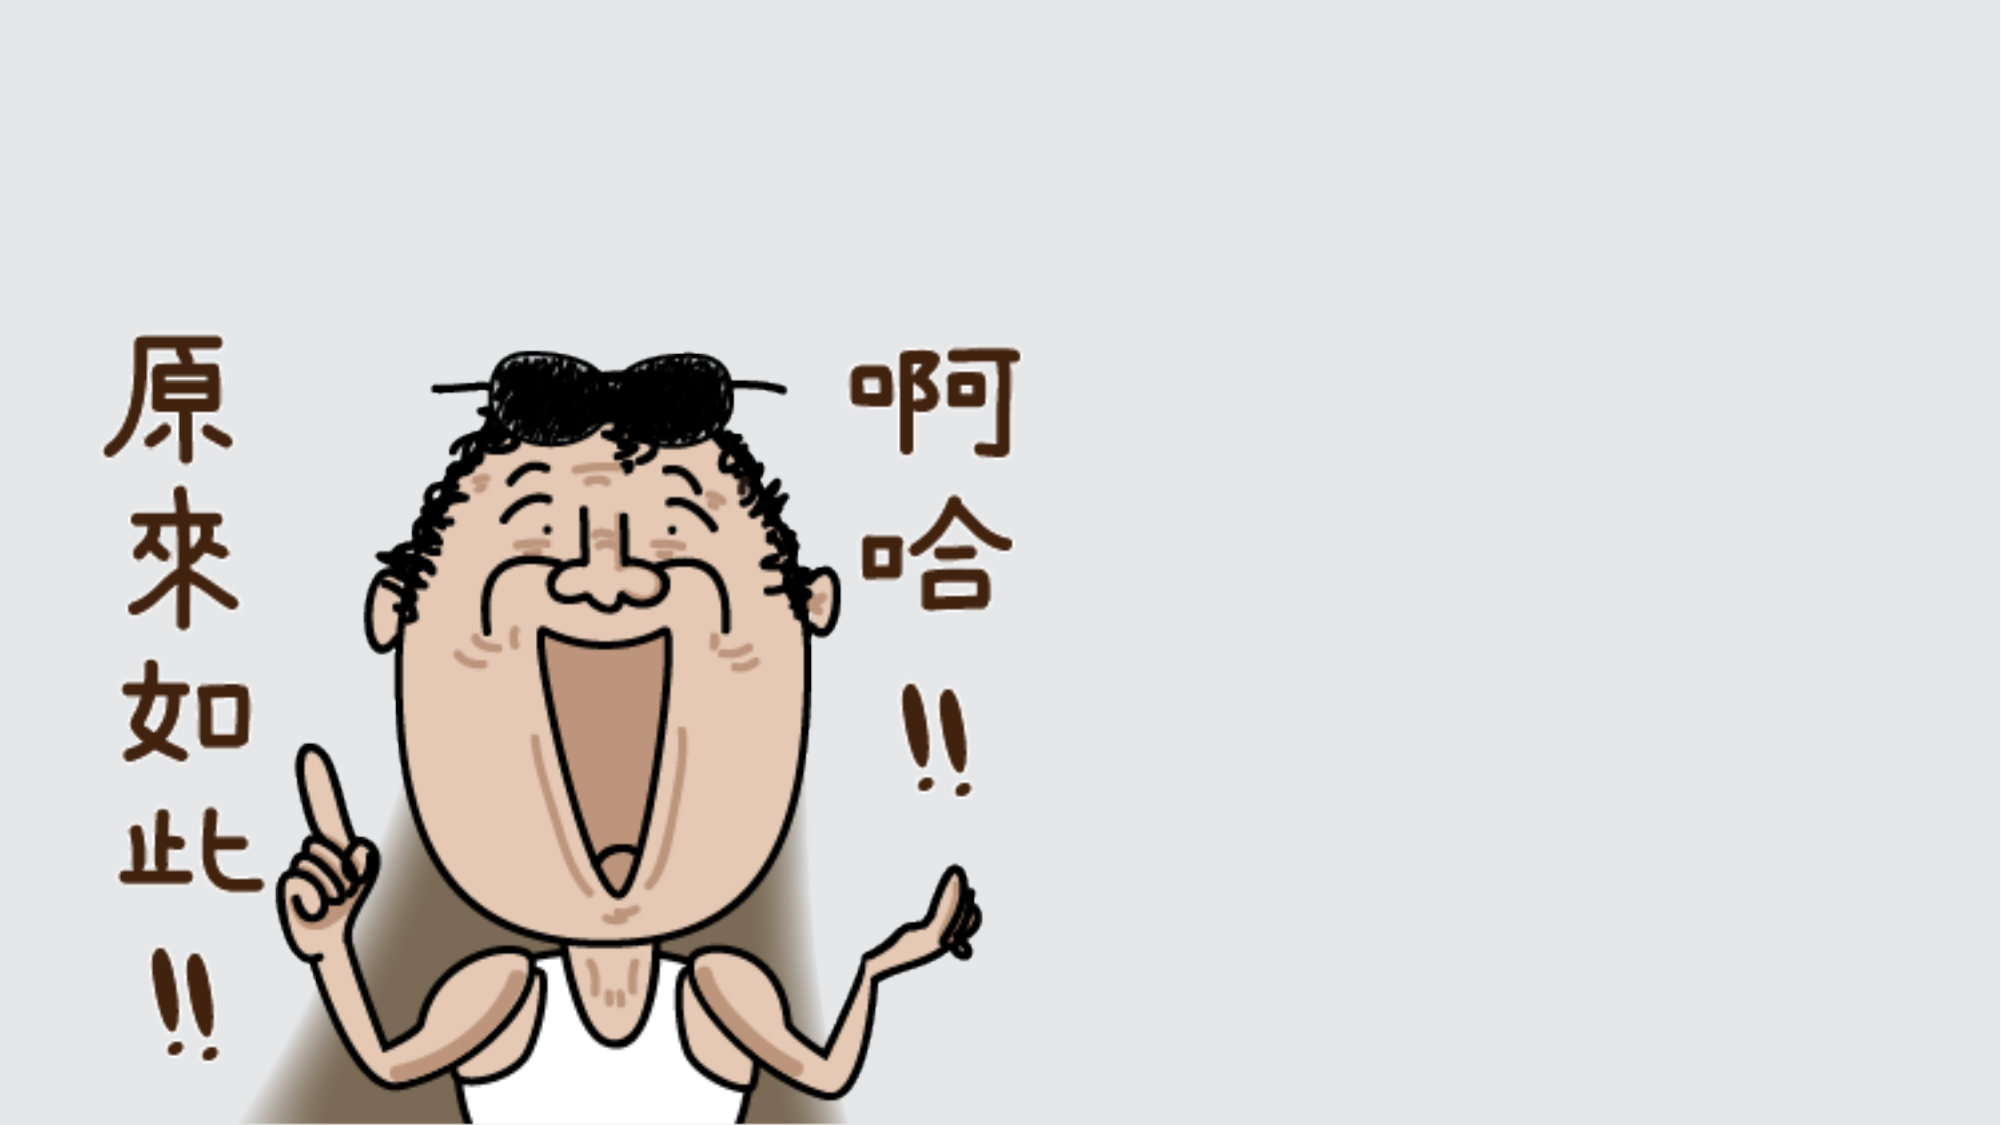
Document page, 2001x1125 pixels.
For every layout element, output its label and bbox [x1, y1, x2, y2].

picture [65, 298, 1053, 1125]
